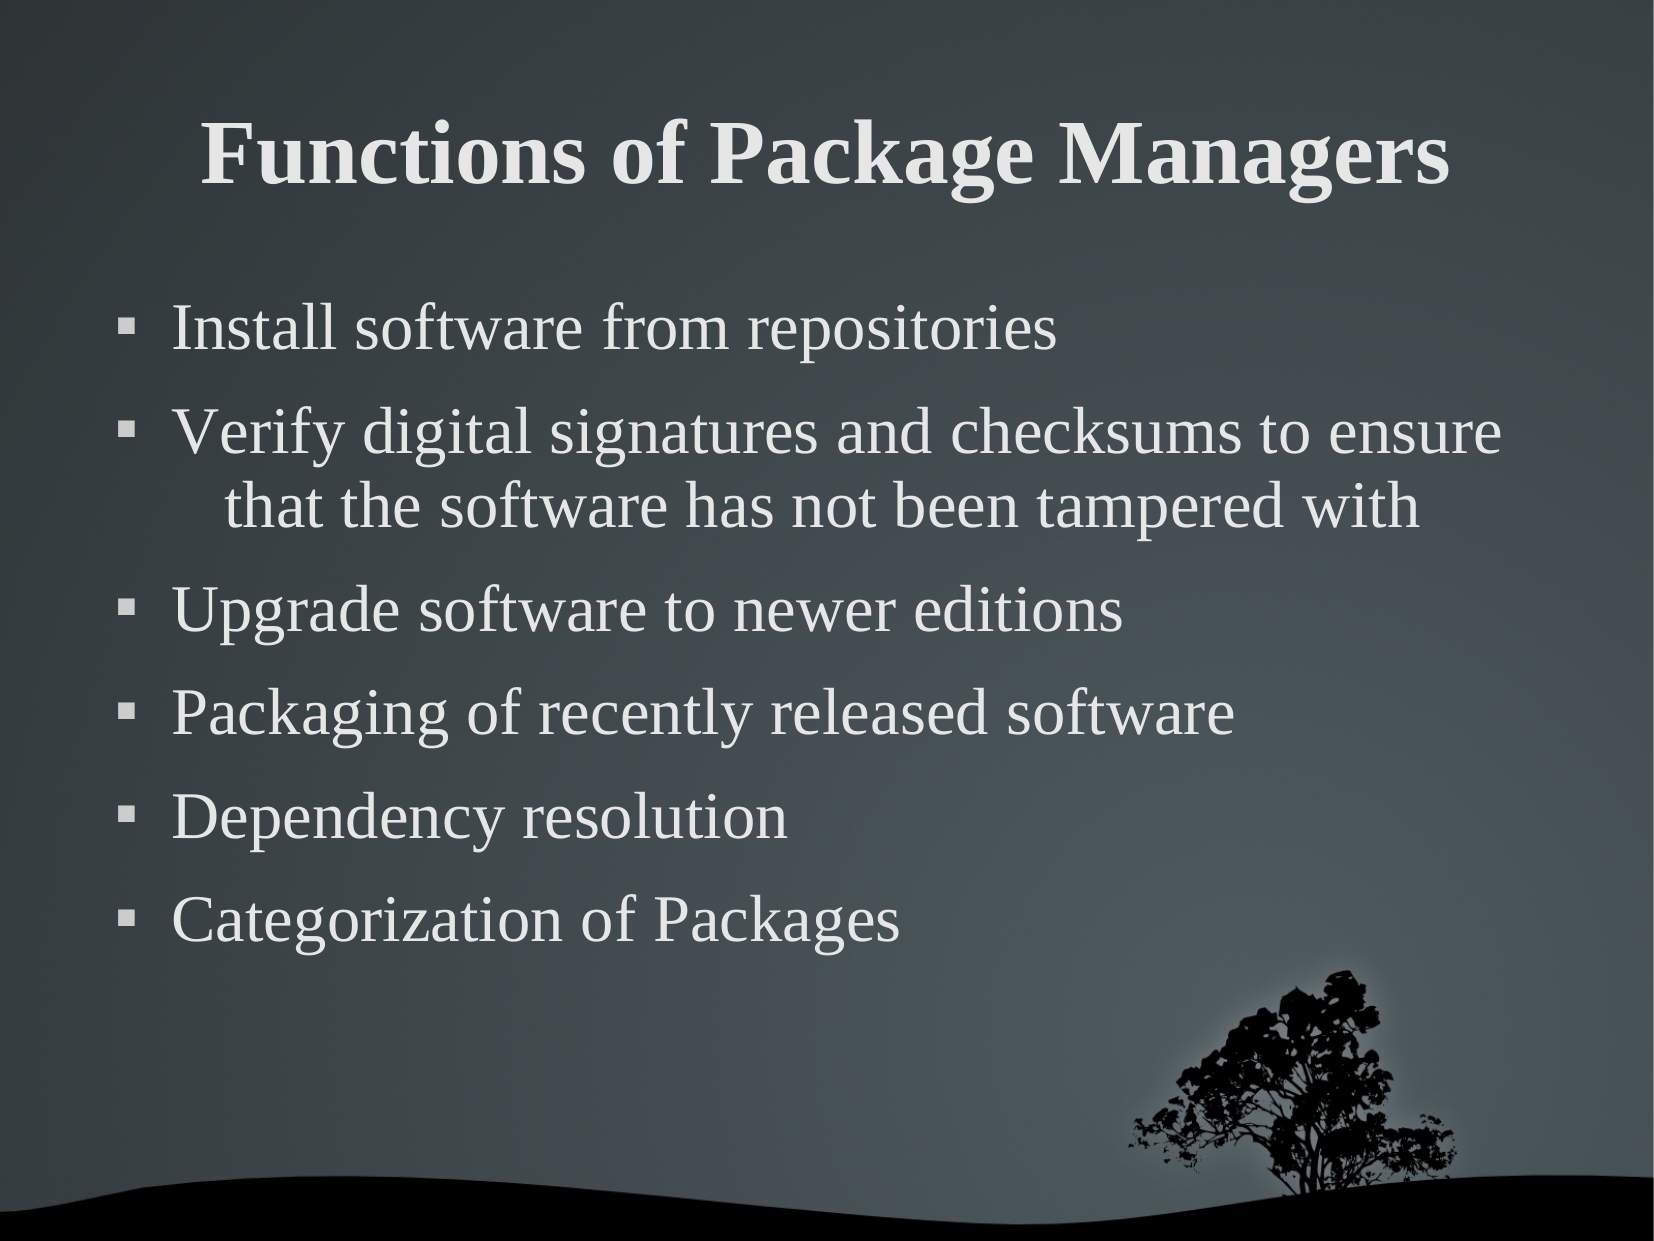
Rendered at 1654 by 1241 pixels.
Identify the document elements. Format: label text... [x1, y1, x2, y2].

title Functions of Package Managers [82, 33, 1571, 273]
list Install software from repositories Verify digital signatures and checksums to ensure that the software has not been tampered with Upgrade software to newer editions Packaging of recently released software Dependency resolution Categorization of Packages [82, 290, 1571, 1165]
picture [0, 0, 1654, 1241]
